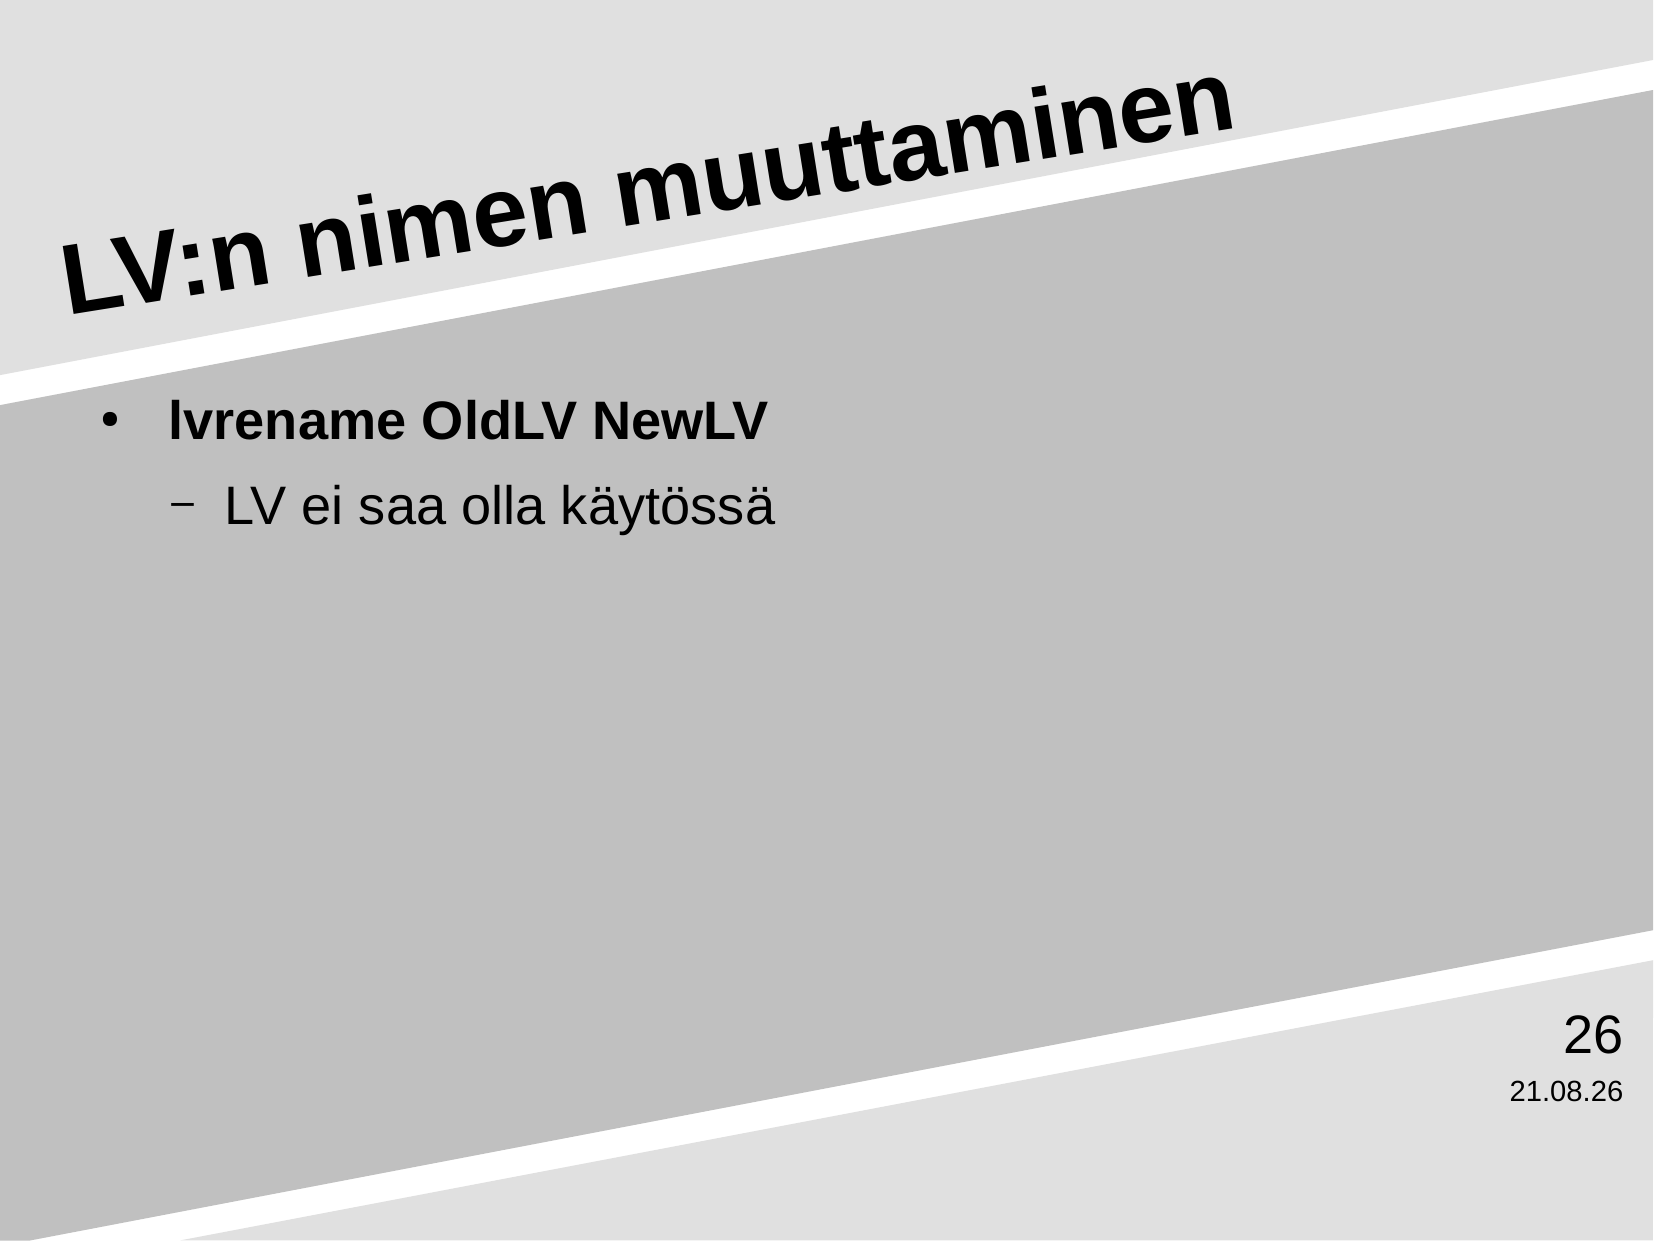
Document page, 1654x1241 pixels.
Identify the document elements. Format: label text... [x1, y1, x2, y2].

title LV:n nimen muuttaminen [45, 0, 1567, 391]
list lvrename OldLV NewLV LV ei saa olla käytössä [82, 390, 1538, 1111]
